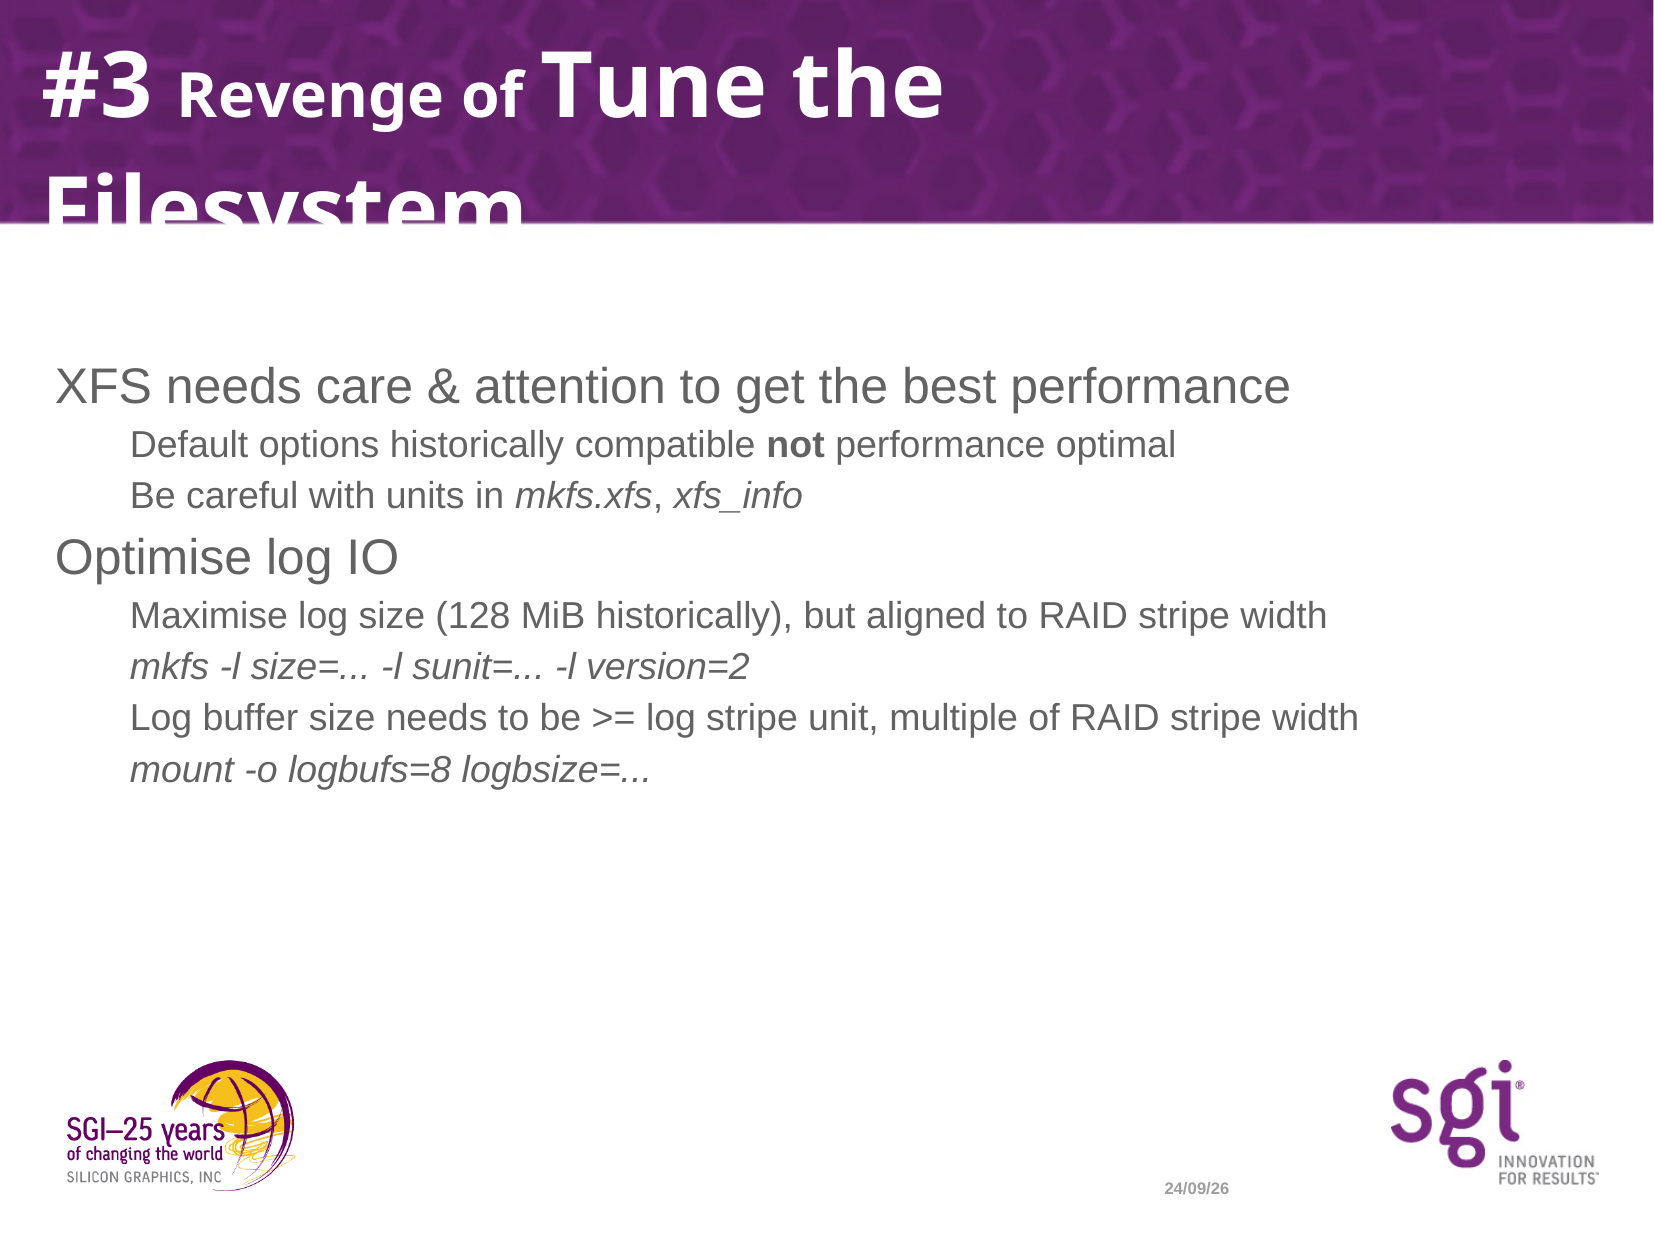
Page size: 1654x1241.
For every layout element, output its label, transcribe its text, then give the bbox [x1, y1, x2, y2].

picture [0, 0, 1654, 1194]
title #3 Revenge of Tune the Filesystem [41, 48, 1447, 241]
list XFS needs care & attention to get the best performance Default options historically compatible not performance optimal Be careful with units in mkfs.xfs, xfs_info Optimise log IO Maximise log size (128 MiB historically), but aligned to RAID stripe width mkfs -l size=... -l sunit=... -l version=2 Log buffer size needs to be >= log stripe unit, multiple of RAID stripe width mount -o logbufs=8 logbsize=... [55, 358, 1461, 937]
